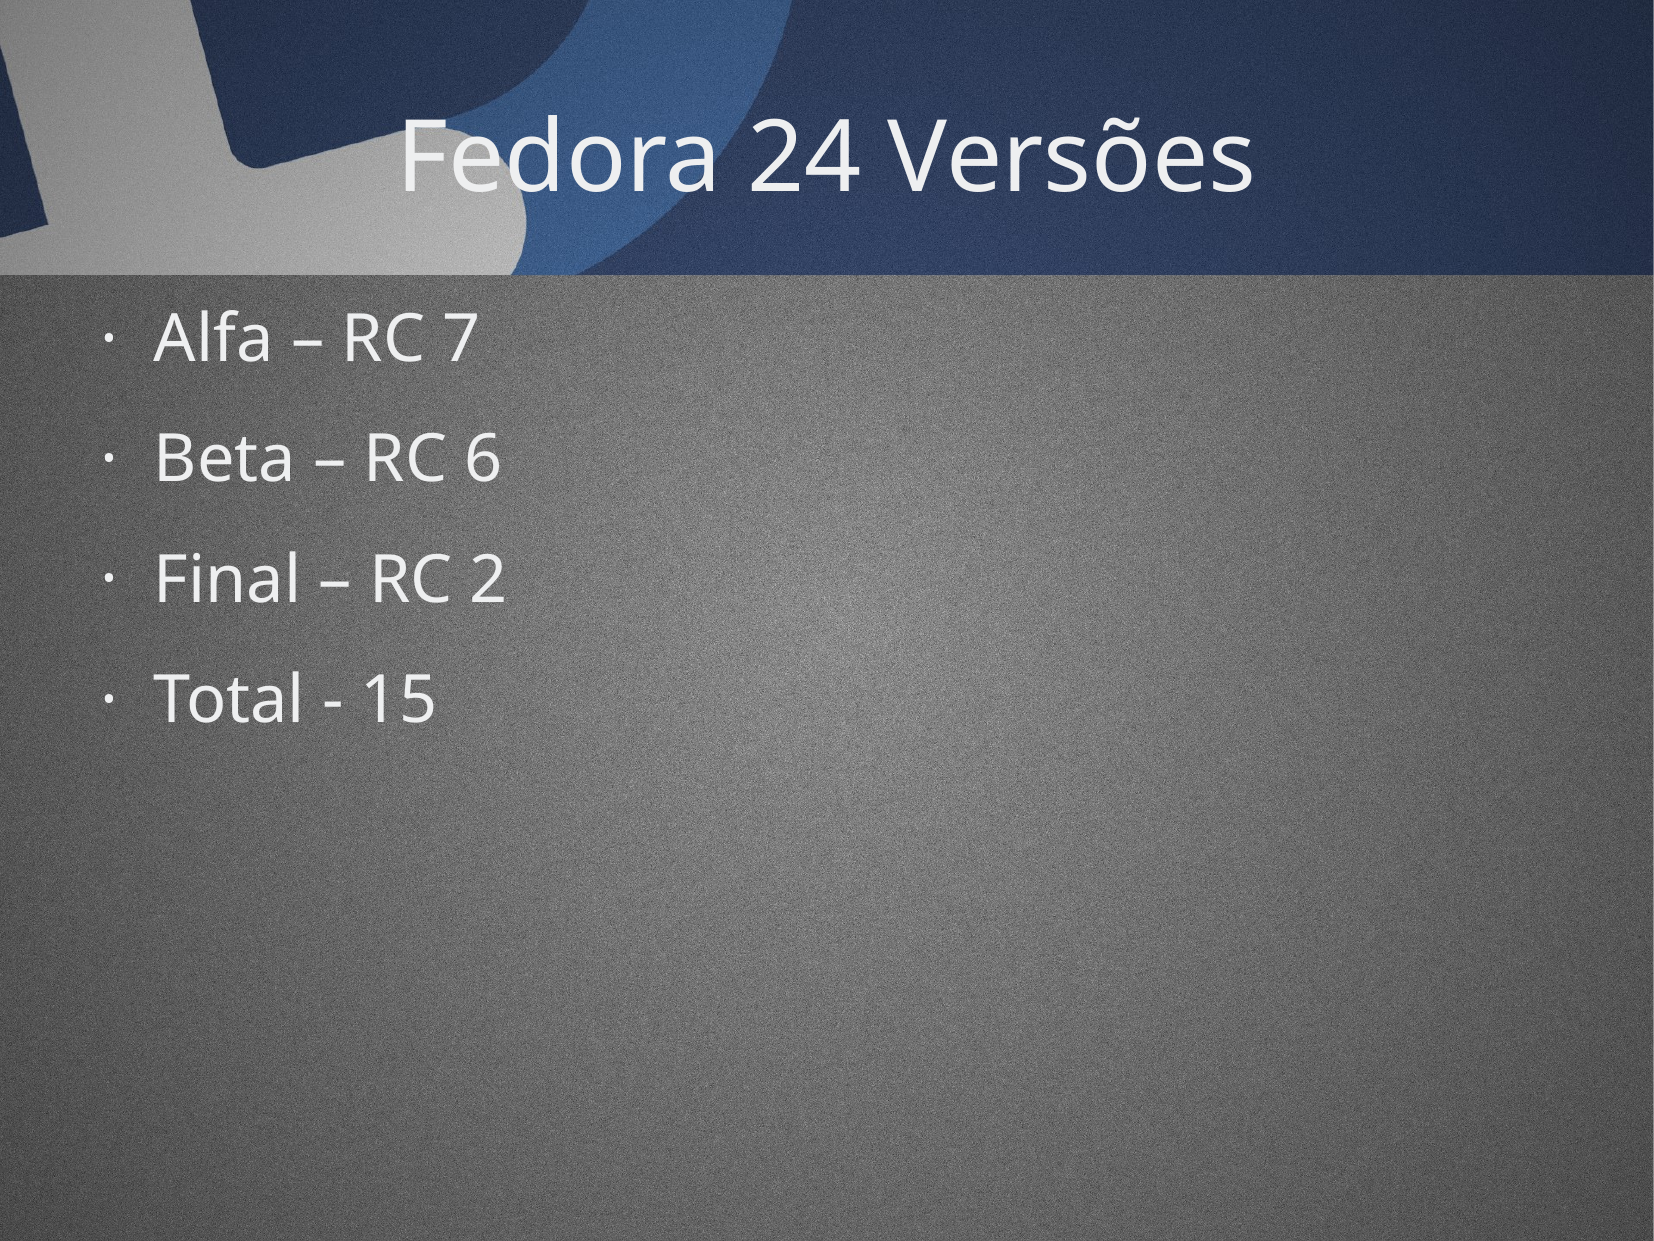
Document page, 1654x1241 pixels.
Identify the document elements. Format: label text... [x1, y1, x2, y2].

title Fedora 24 Versões [82, 49, 1571, 257]
picture [0, 0, 1654, 1241]
list Alfa – RC 7 Beta – RC 6 Final – RC 2 Total - 15 [82, 290, 1571, 1010]
